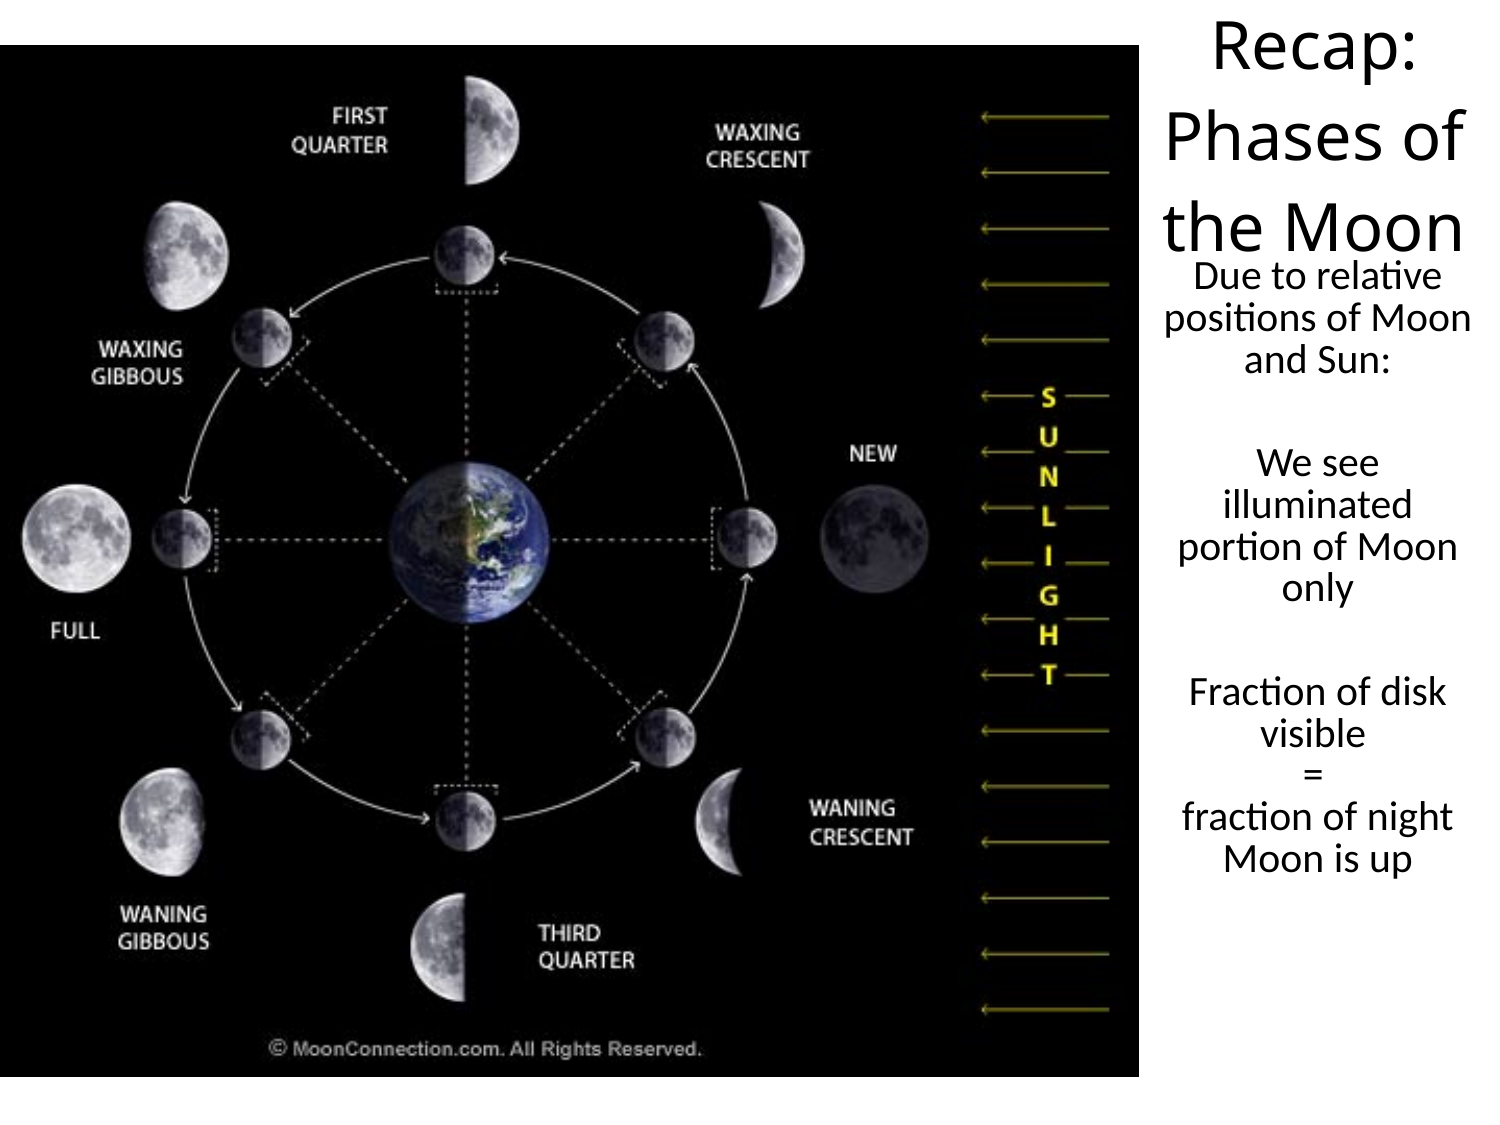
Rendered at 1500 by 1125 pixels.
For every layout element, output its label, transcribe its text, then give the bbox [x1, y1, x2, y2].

list Due to relative positions of Moon and Sun: We see illuminated portion of Moon only Fraction of disk visible = fraction of night Moon is up [1145, 250, 1491, 1061]
picture [0, 45, 1139, 1077]
title Recap: Phases of the Moon [1138, 17, 1491, 252]
